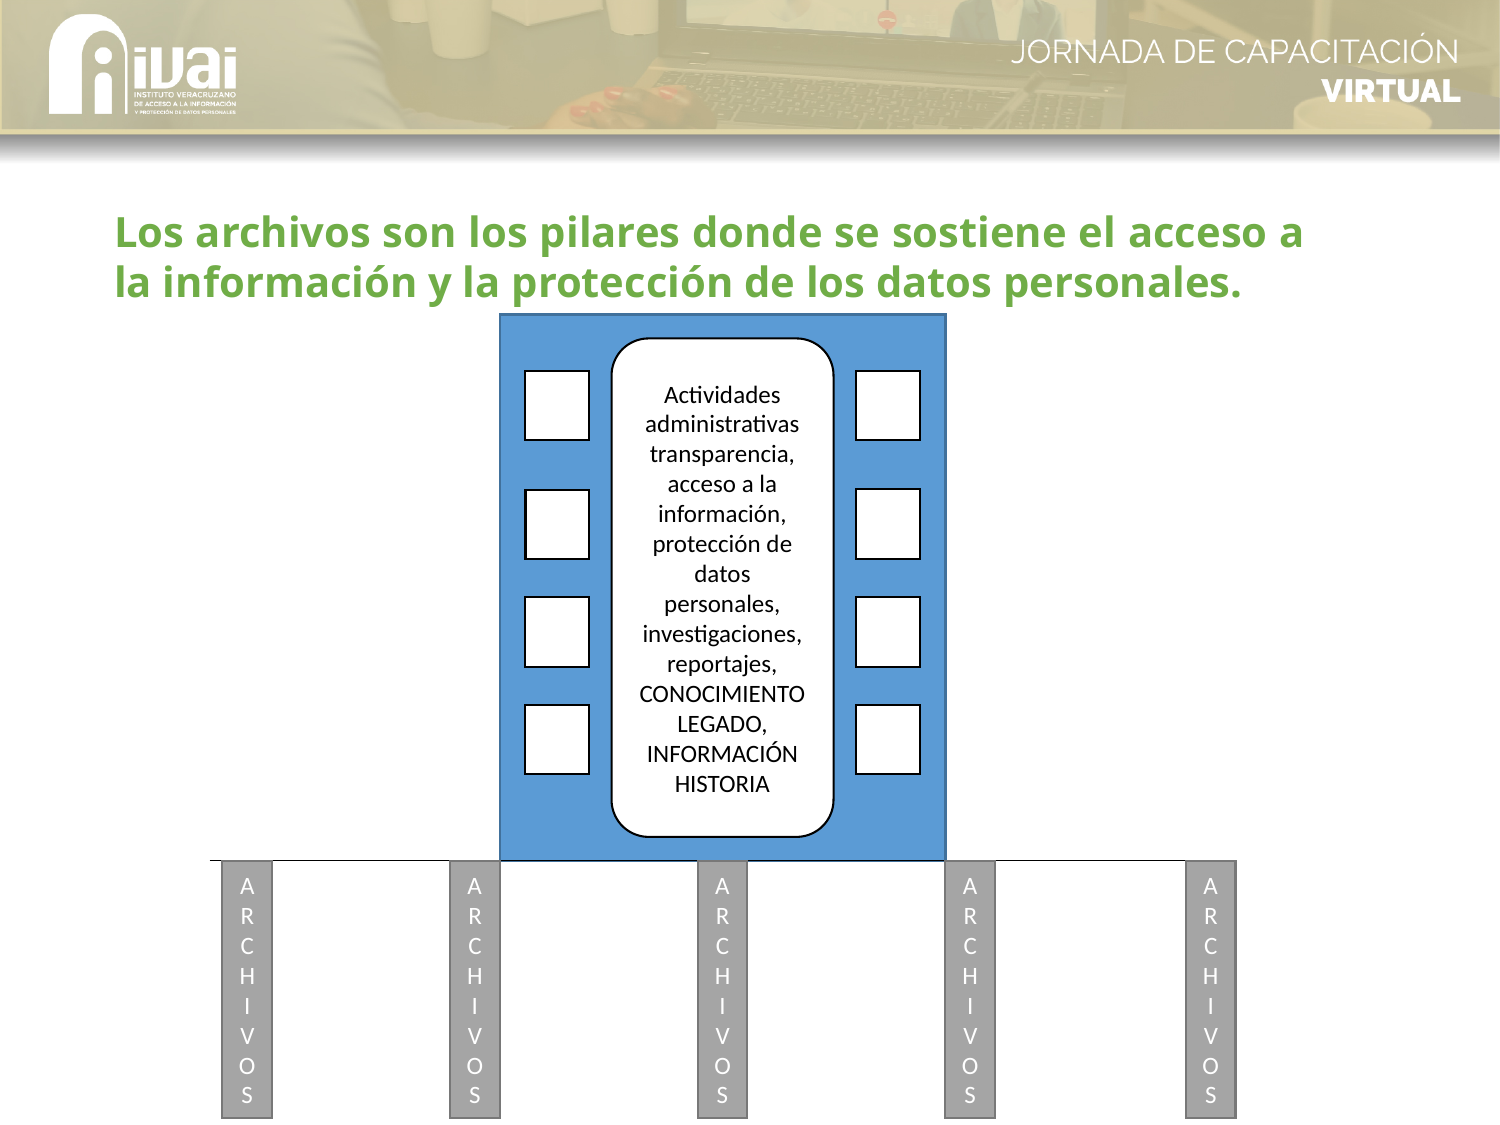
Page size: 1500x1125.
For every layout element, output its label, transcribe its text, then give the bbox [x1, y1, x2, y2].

text_box ARCHIVOS [222, 861, 272, 1118]
text_box [500, 314, 945, 860]
text_box Los archivos son los pilares donde se sostiene el acceso a la información y la protección de los datos personales. [99, 198, 1346, 313]
text_box ARCHIVOS [698, 861, 747, 1118]
text_box ARCHIVOS [1186, 861, 1235, 1118]
text_box ARCHIVOS [450, 861, 500, 1118]
text_box ARCHIVOS [945, 861, 995, 1118]
text_box Actividades administrativas transparencia, acceso a la información, protección de datos personales, investigaciones, reportajes, CONOCIMIENTO LEGADO, INFORMACIÓN HISTORIA [611, 338, 834, 837]
